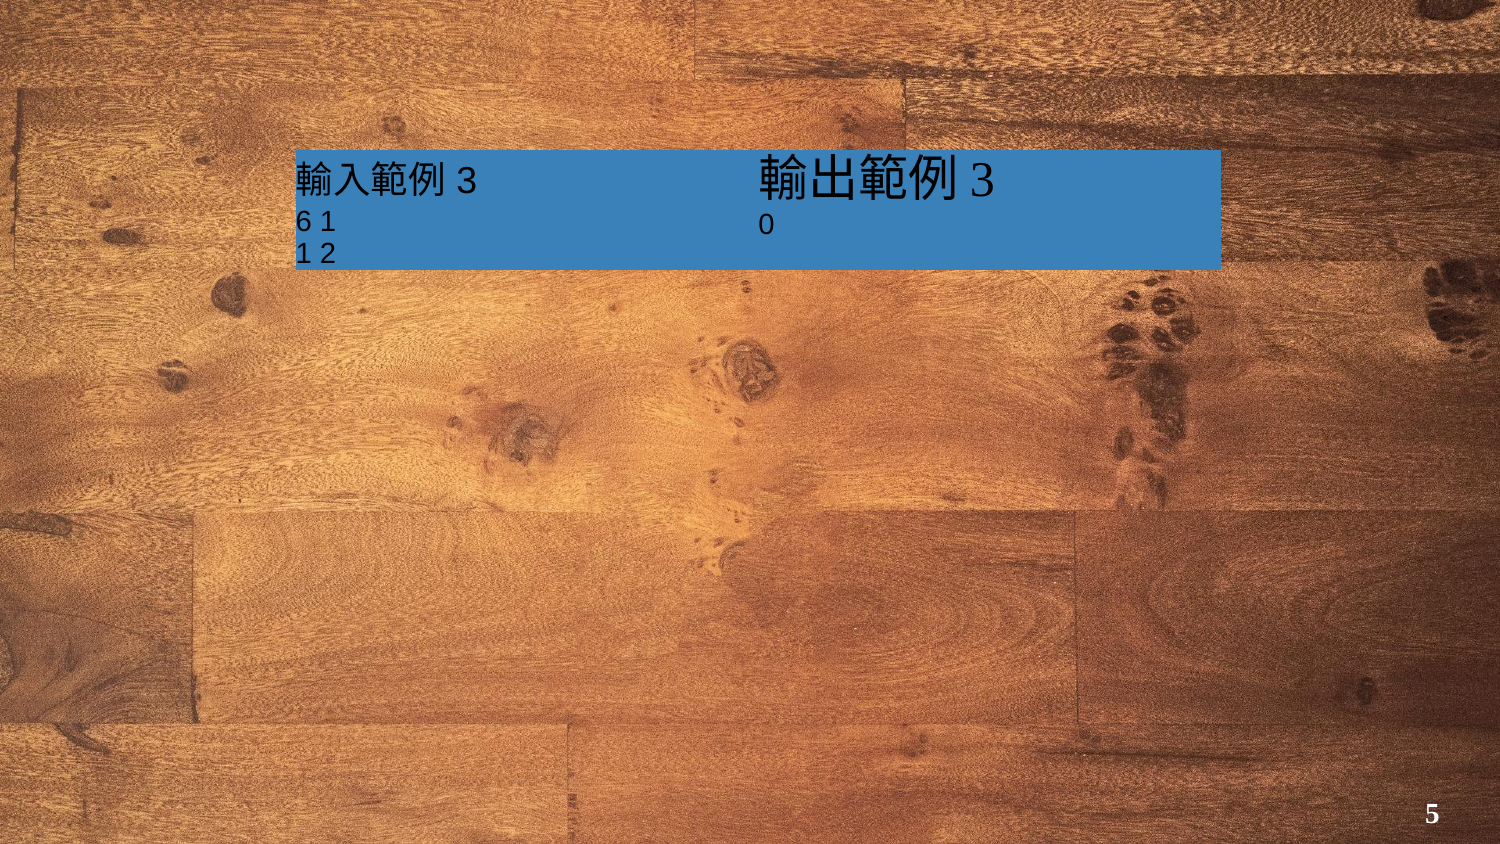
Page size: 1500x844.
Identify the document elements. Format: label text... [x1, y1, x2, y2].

table_header 輸入範例3 6 1 1 2 [296, 150, 758, 270]
table_header 輸出範例3 0 [758, 150, 1221, 270]
slide_number 4 [1410, 779, 1500, 844]
